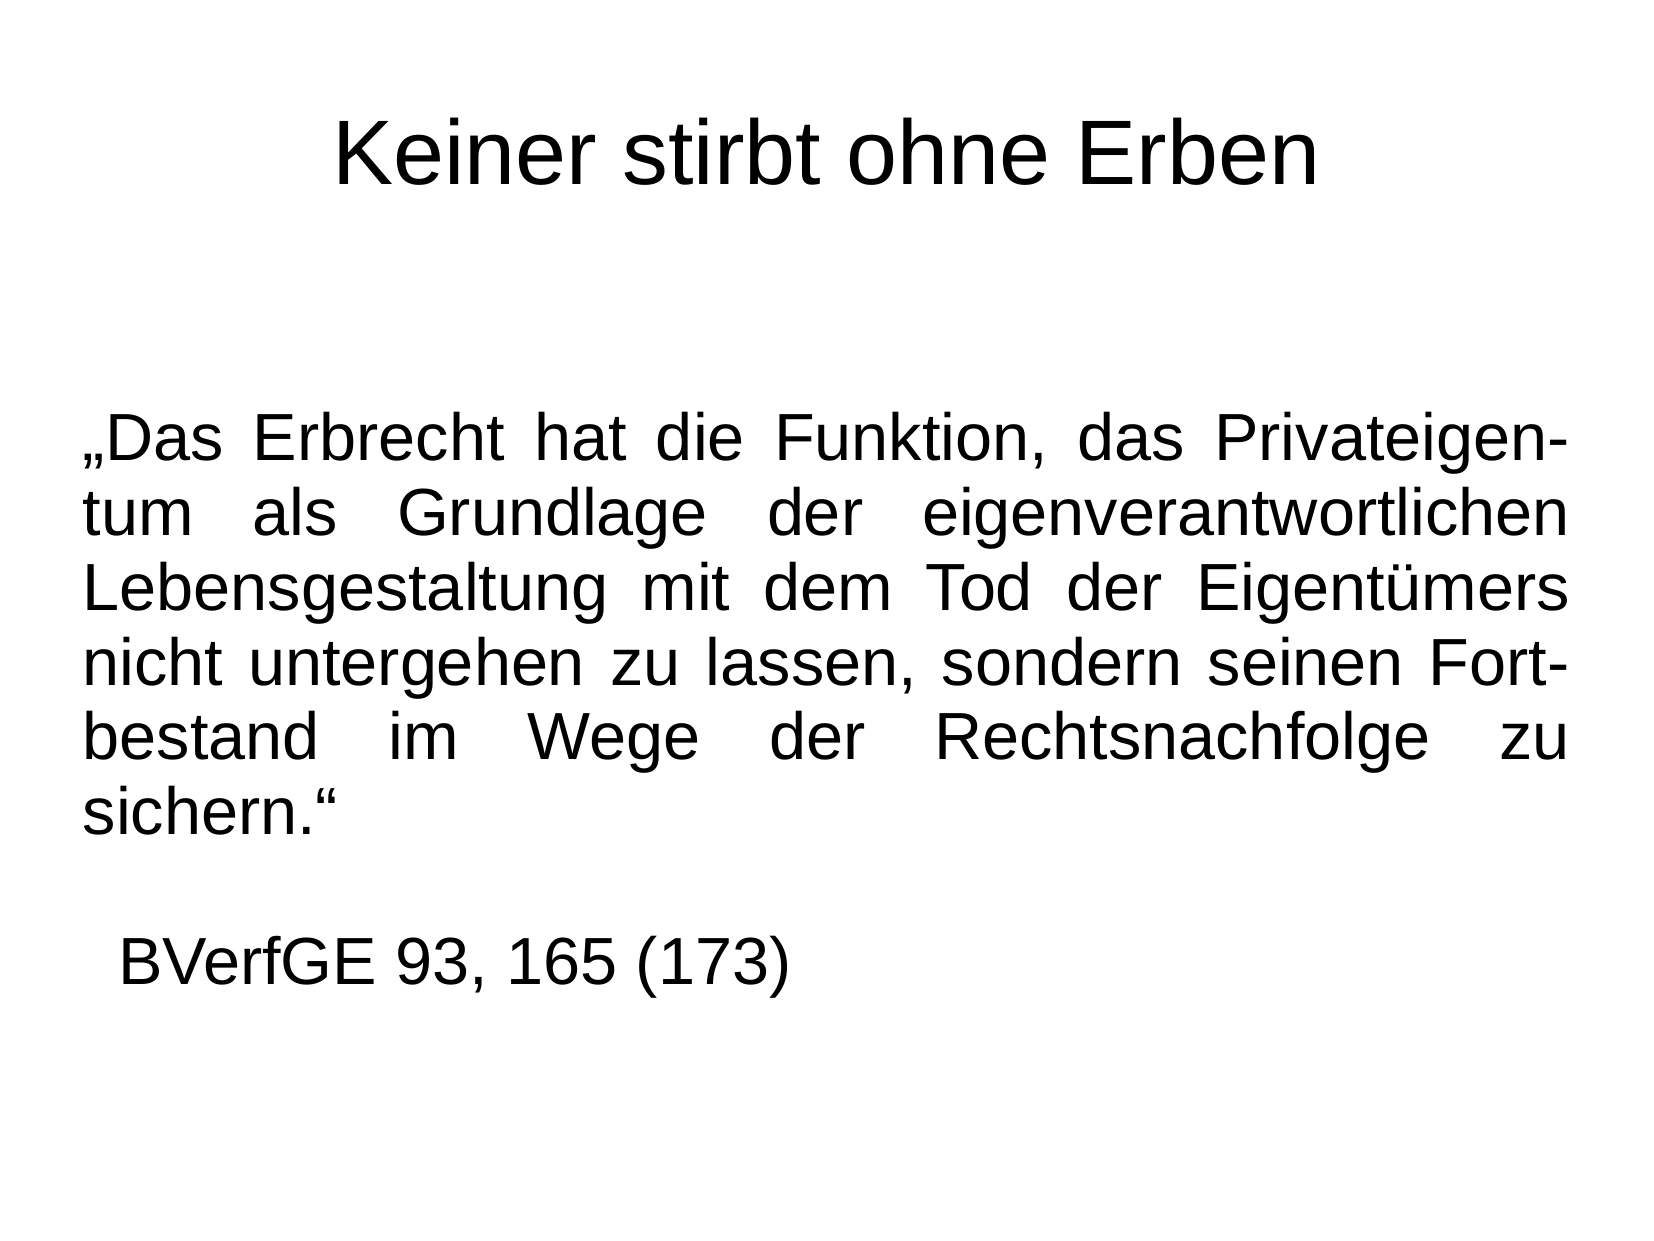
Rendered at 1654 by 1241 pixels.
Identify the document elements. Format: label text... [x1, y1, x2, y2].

title Keiner stirbt ohne Erben [82, 49, 1571, 257]
subtitle „Das Erbrecht hat die Funktion, das Privateigen-tum als Grundlage der eigenverantwortlichen Lebensgestaltung mit dem Tod der Eigentümers nicht untergehen zu lassen, sondern seinen Fort-bestand im Wege der Rechtsnachfolge zu sichern.“ BVerfGE 93, 165 (173) [82, 297, 1571, 1102]
